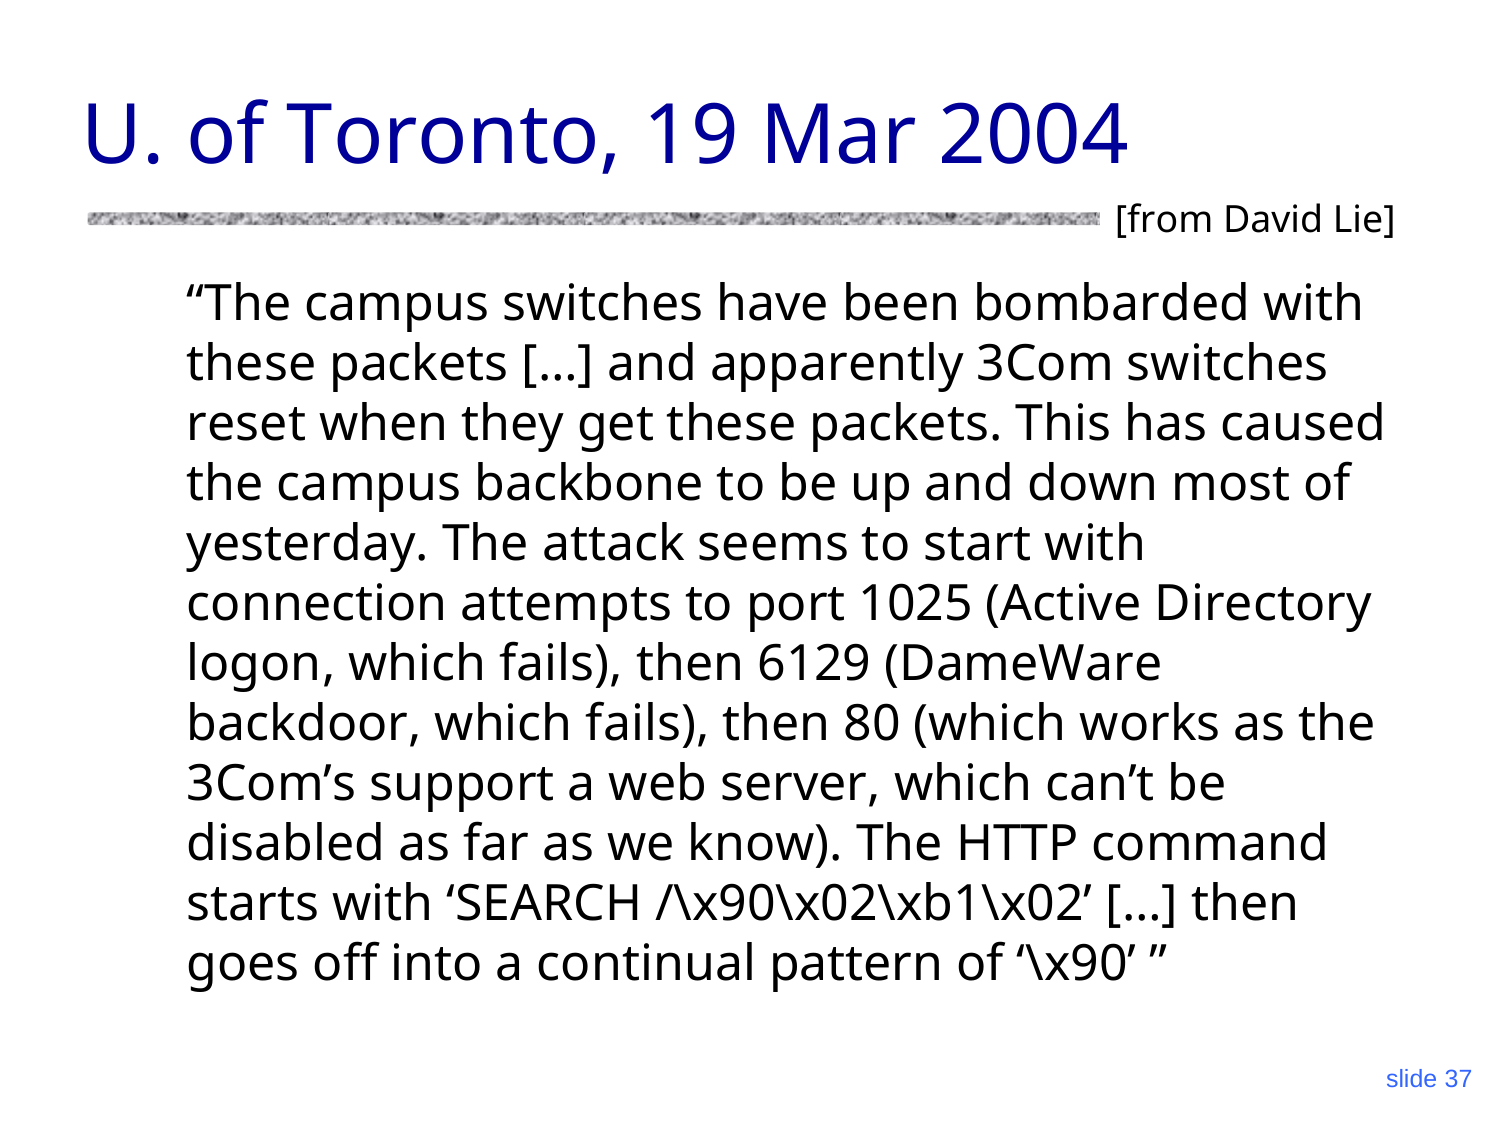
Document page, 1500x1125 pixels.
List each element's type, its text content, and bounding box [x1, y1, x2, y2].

text_box “The campus switches have been bombarded with these packets […] and apparently 3Com switches reset when they get these packets. This has caused the campus backbone to be up and down most of yesterday. The attack seems to start with connection attempts to port 1025 (Active Directory logon, which fails), then 6129 (DameWare backdoor, which fails), then 80 (which works as the 3Com’s support a web server, which can’t be disabled as far as we know). The HTTP command starts with ‘SEARCH /\x90\x02\xb1\x02’ […] then goes off into a continual pattern of ‘\x90’ ” [49, 262, 1426, 1026]
text_box slide <number> [1174, 1025, 1488, 1101]
picture [87, 212, 1099, 226]
text_box U. of Toronto, 19 Mar 2004 [66, 37, 1463, 188]
text_box [from David Lie] [1099, 187, 1411, 248]
